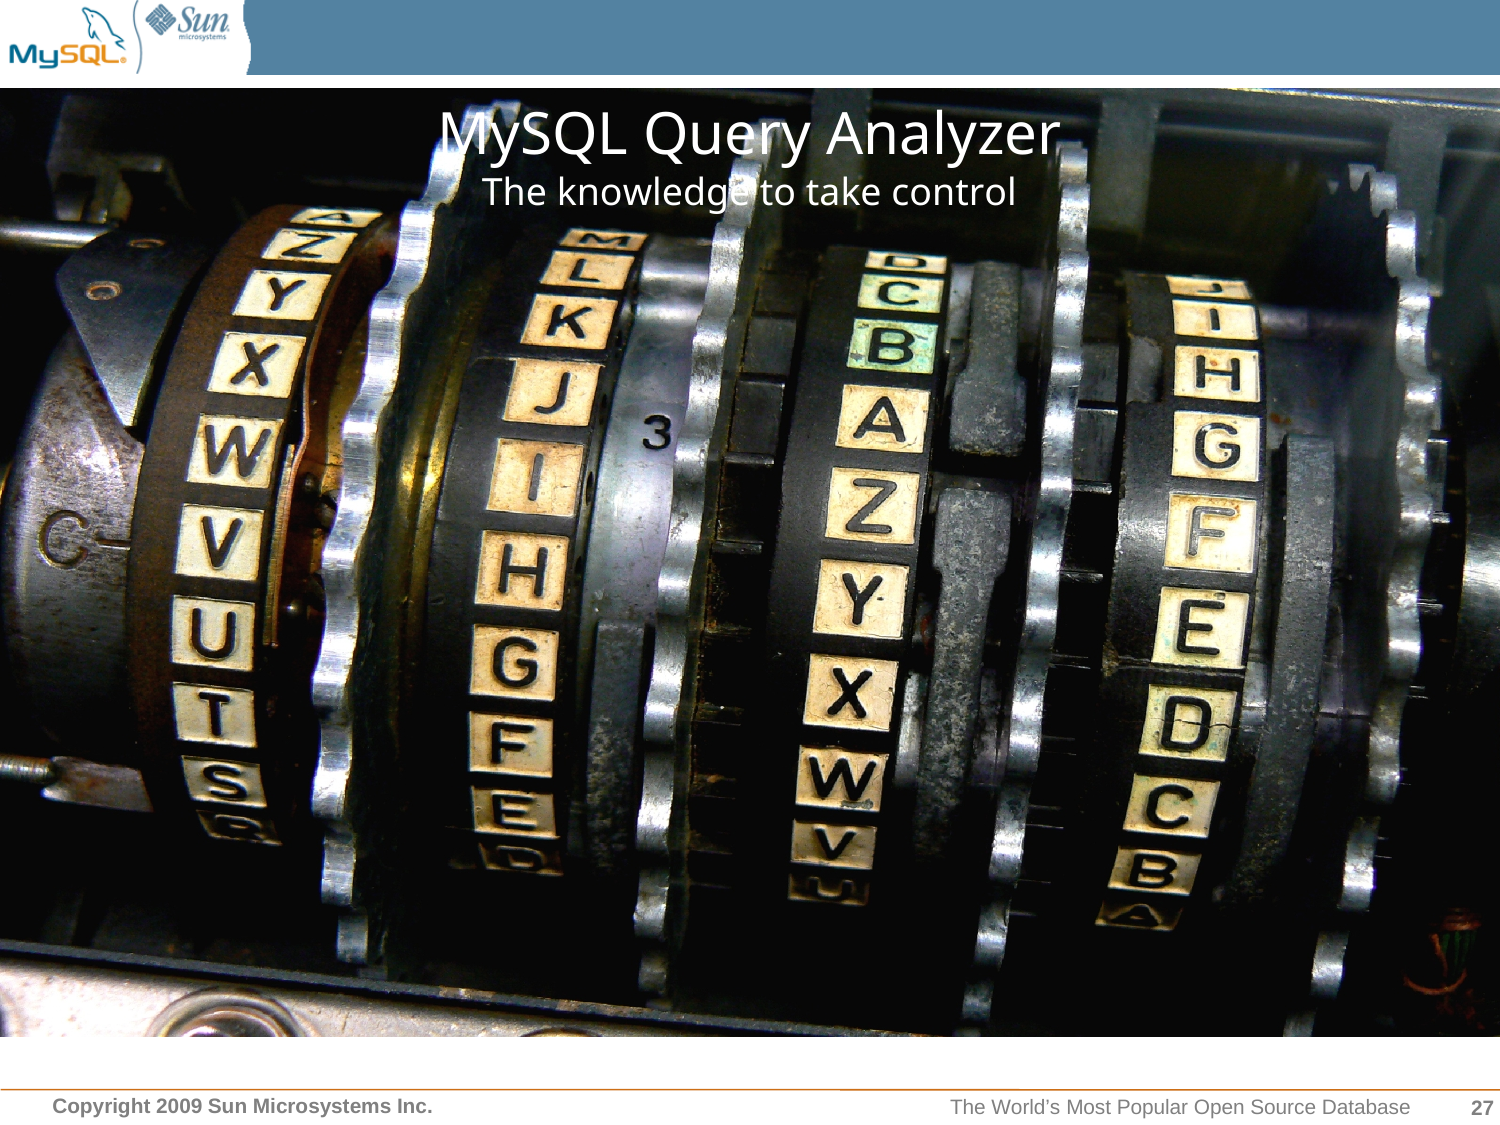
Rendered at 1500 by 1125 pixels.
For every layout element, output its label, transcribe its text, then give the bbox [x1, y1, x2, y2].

title MySQL Query Analyzer The knowledge to take control [0, 91, 1500, 221]
picture [0, 221, 1500, 1037]
picture [0, 0, 1500, 75]
